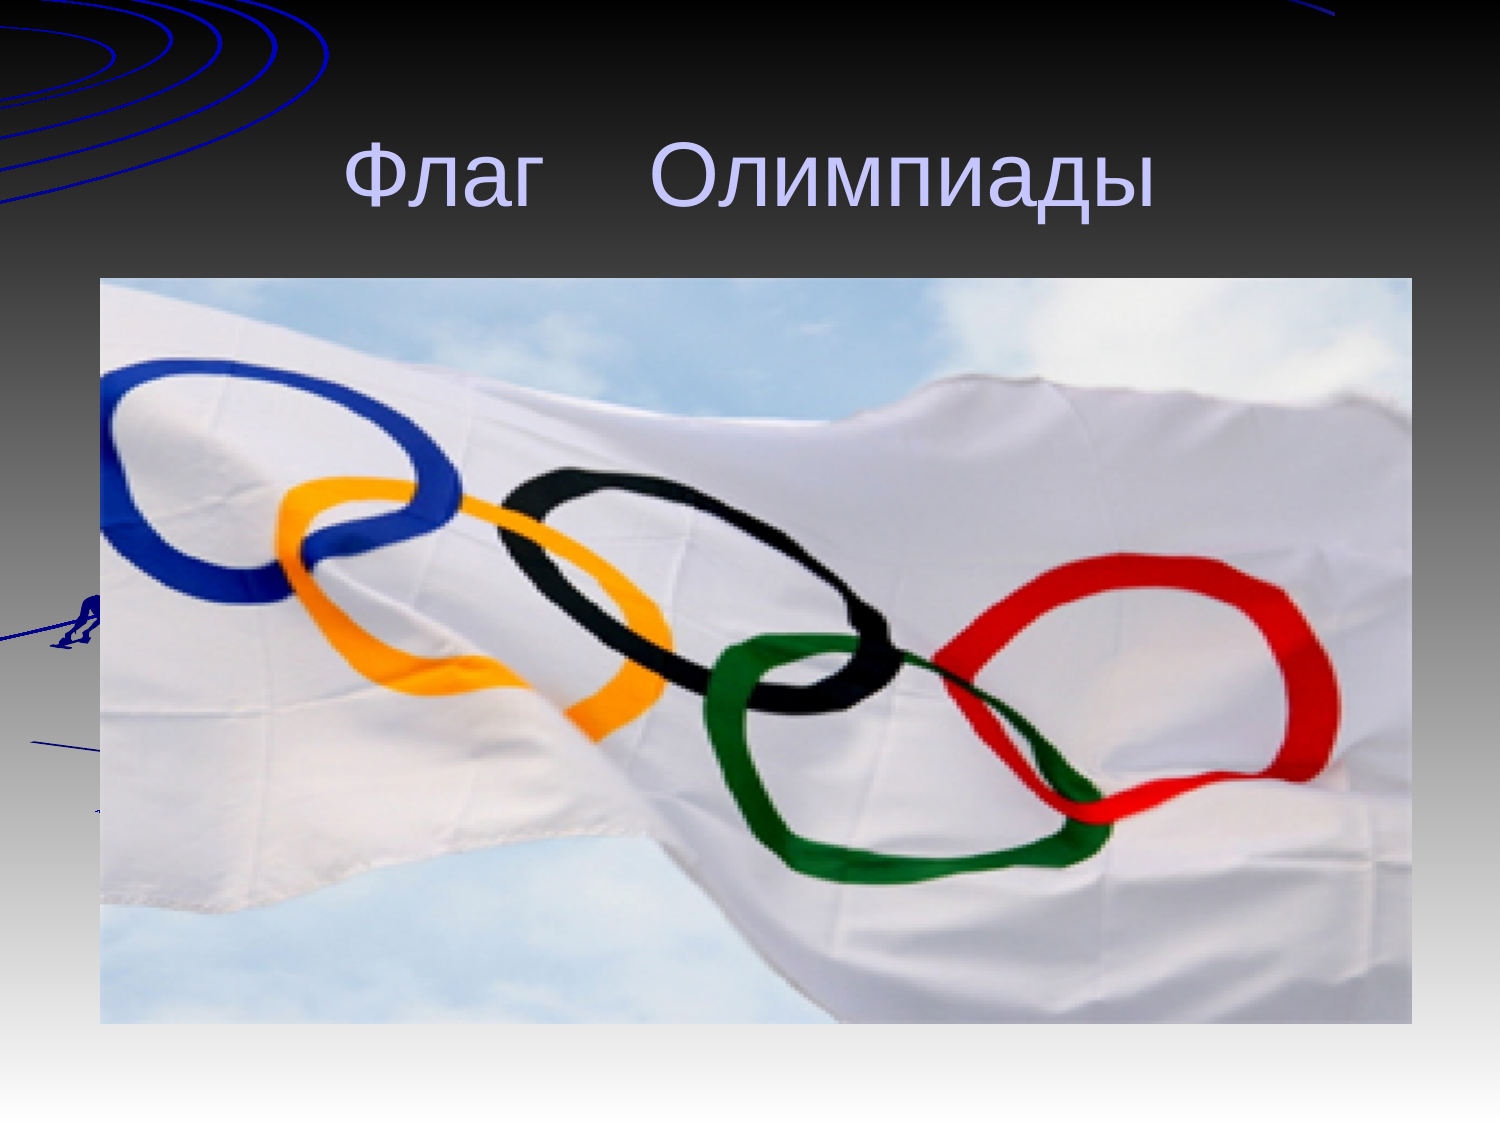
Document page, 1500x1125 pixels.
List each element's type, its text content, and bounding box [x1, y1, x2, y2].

picture [100, 278, 1412, 1024]
title Флаг Олимпиады [75, 26, 1425, 233]
